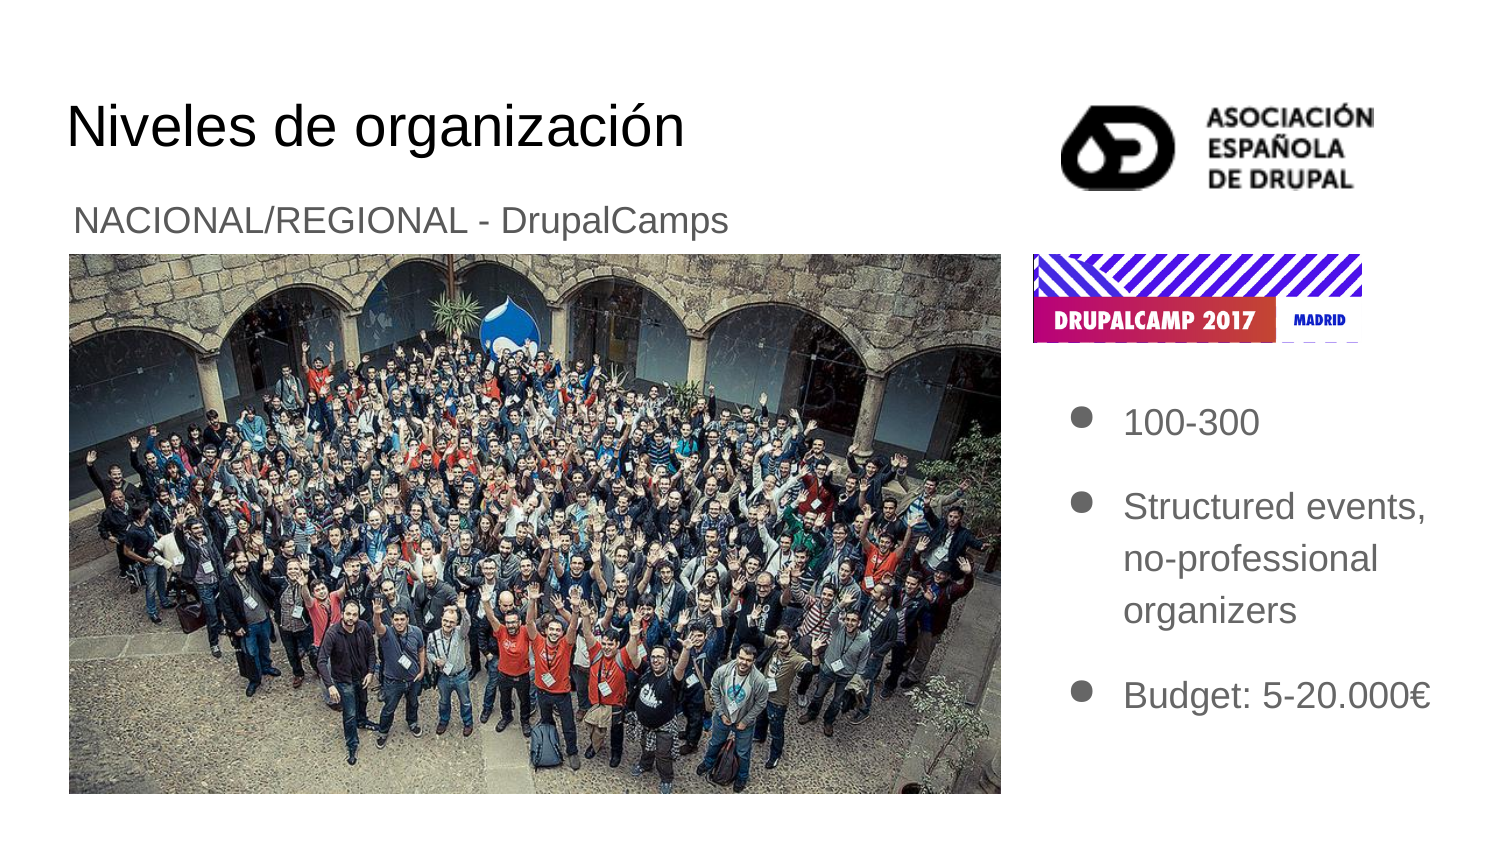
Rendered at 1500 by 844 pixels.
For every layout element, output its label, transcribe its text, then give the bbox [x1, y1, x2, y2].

text_box Niveles de organización [51, 72, 1449, 167]
picture [1033, 254, 1362, 343]
text_box 100-300 Structured events, no-professional organizers Budget: 5-20.000€ [1033, 375, 1477, 673]
picture [1061, 102, 1374, 191]
picture [69, 254, 1001, 794]
text_box NACIONAL/REGIONAL - DrupalCamps [58, 174, 802, 255]
